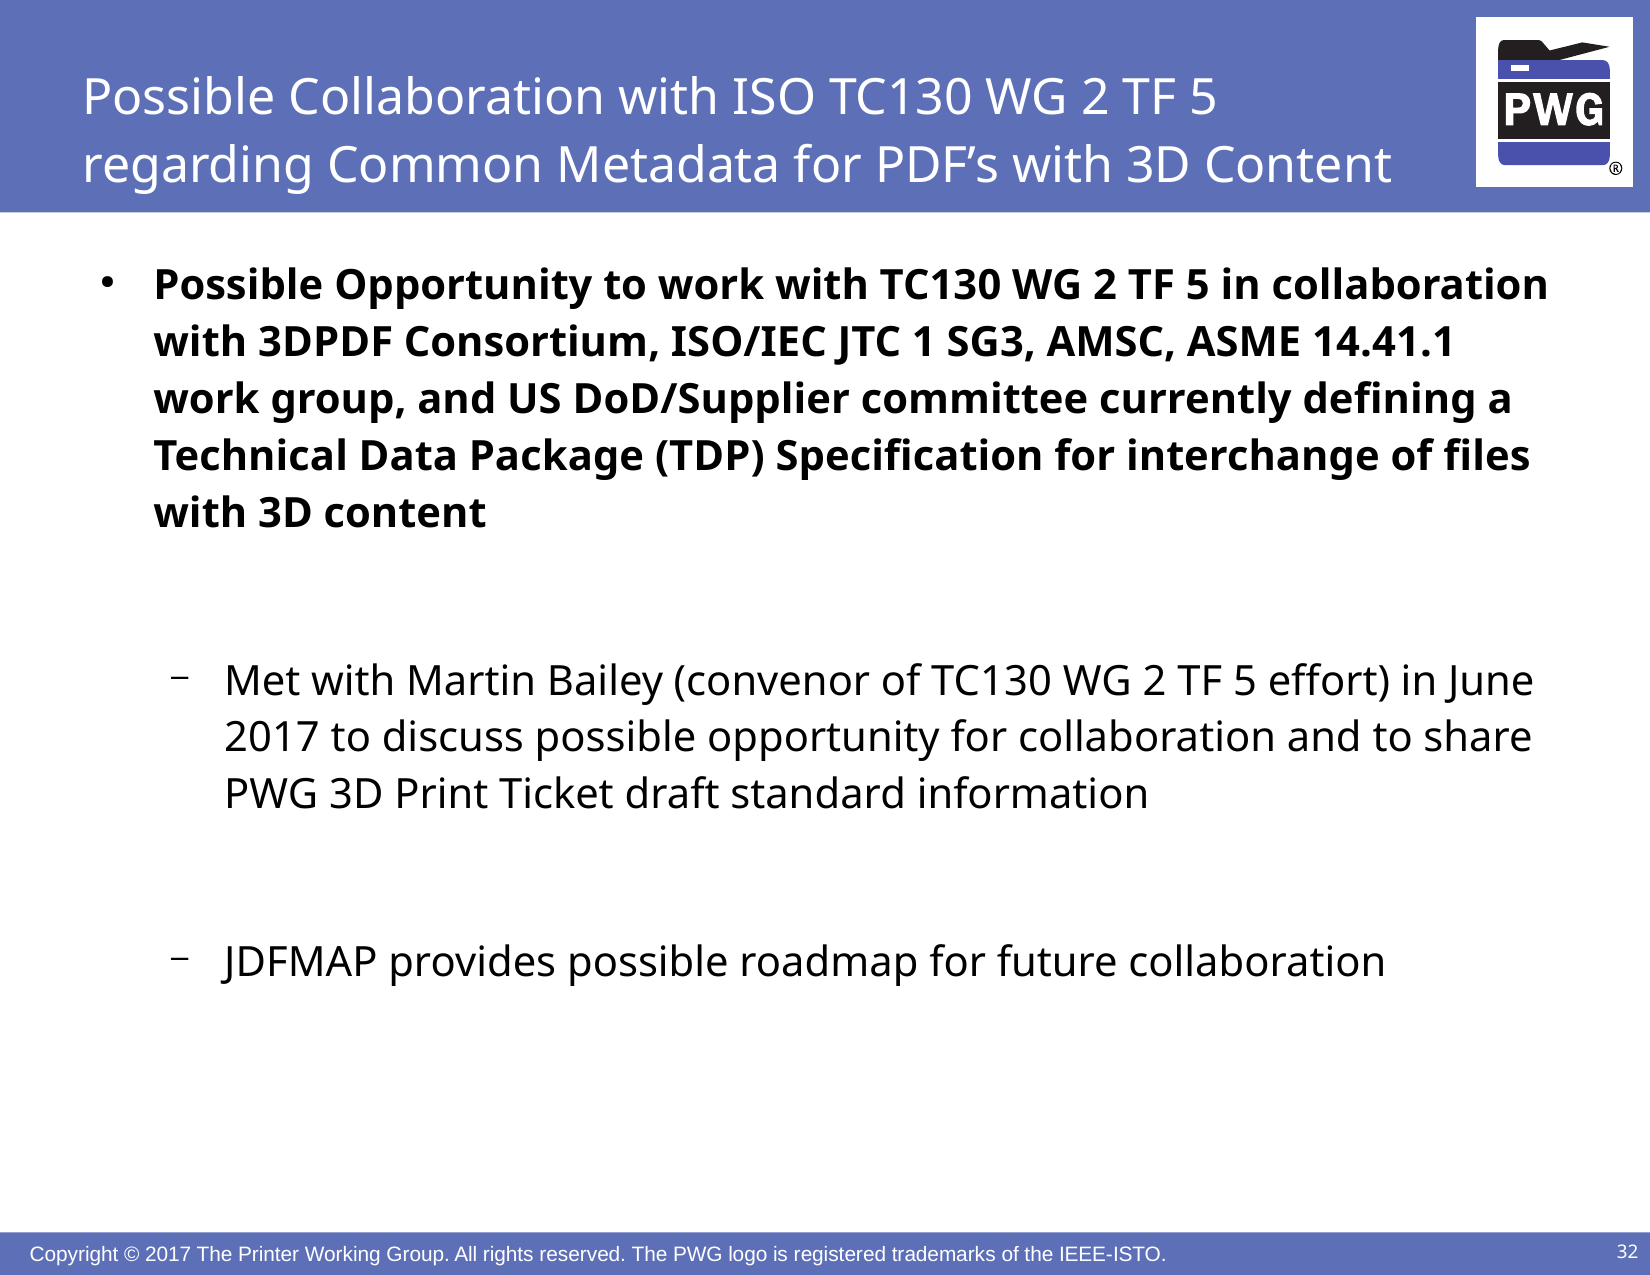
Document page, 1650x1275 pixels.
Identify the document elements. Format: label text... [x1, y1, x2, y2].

title Possible Collaboration with ISO TC130 WG 2 TF 5 regarding Common Metadata for PDF’s with 3D Content [82, 8, 1449, 198]
list Possible Opportunity to work with TC130 WG 2 TF 5 in collaboration with 3DPDF Consortium, ISO/IEC JTC 1 SG3, AMSC, ASME 14.41.1 work group, and US DoD/Supplier committee currently defining a Technical Data Package (TDP) Specification for interchange of files with 3D content Met with Martin Bailey (convenor of TC130 WG 2 TF 5 effort) in June 2017 to discuss possible opportunity for collaboration and to share PWG 3D Print Ticket draft standard information JDFMAP provides possible roadmap for future collaboration [82, 254, 1568, 1201]
